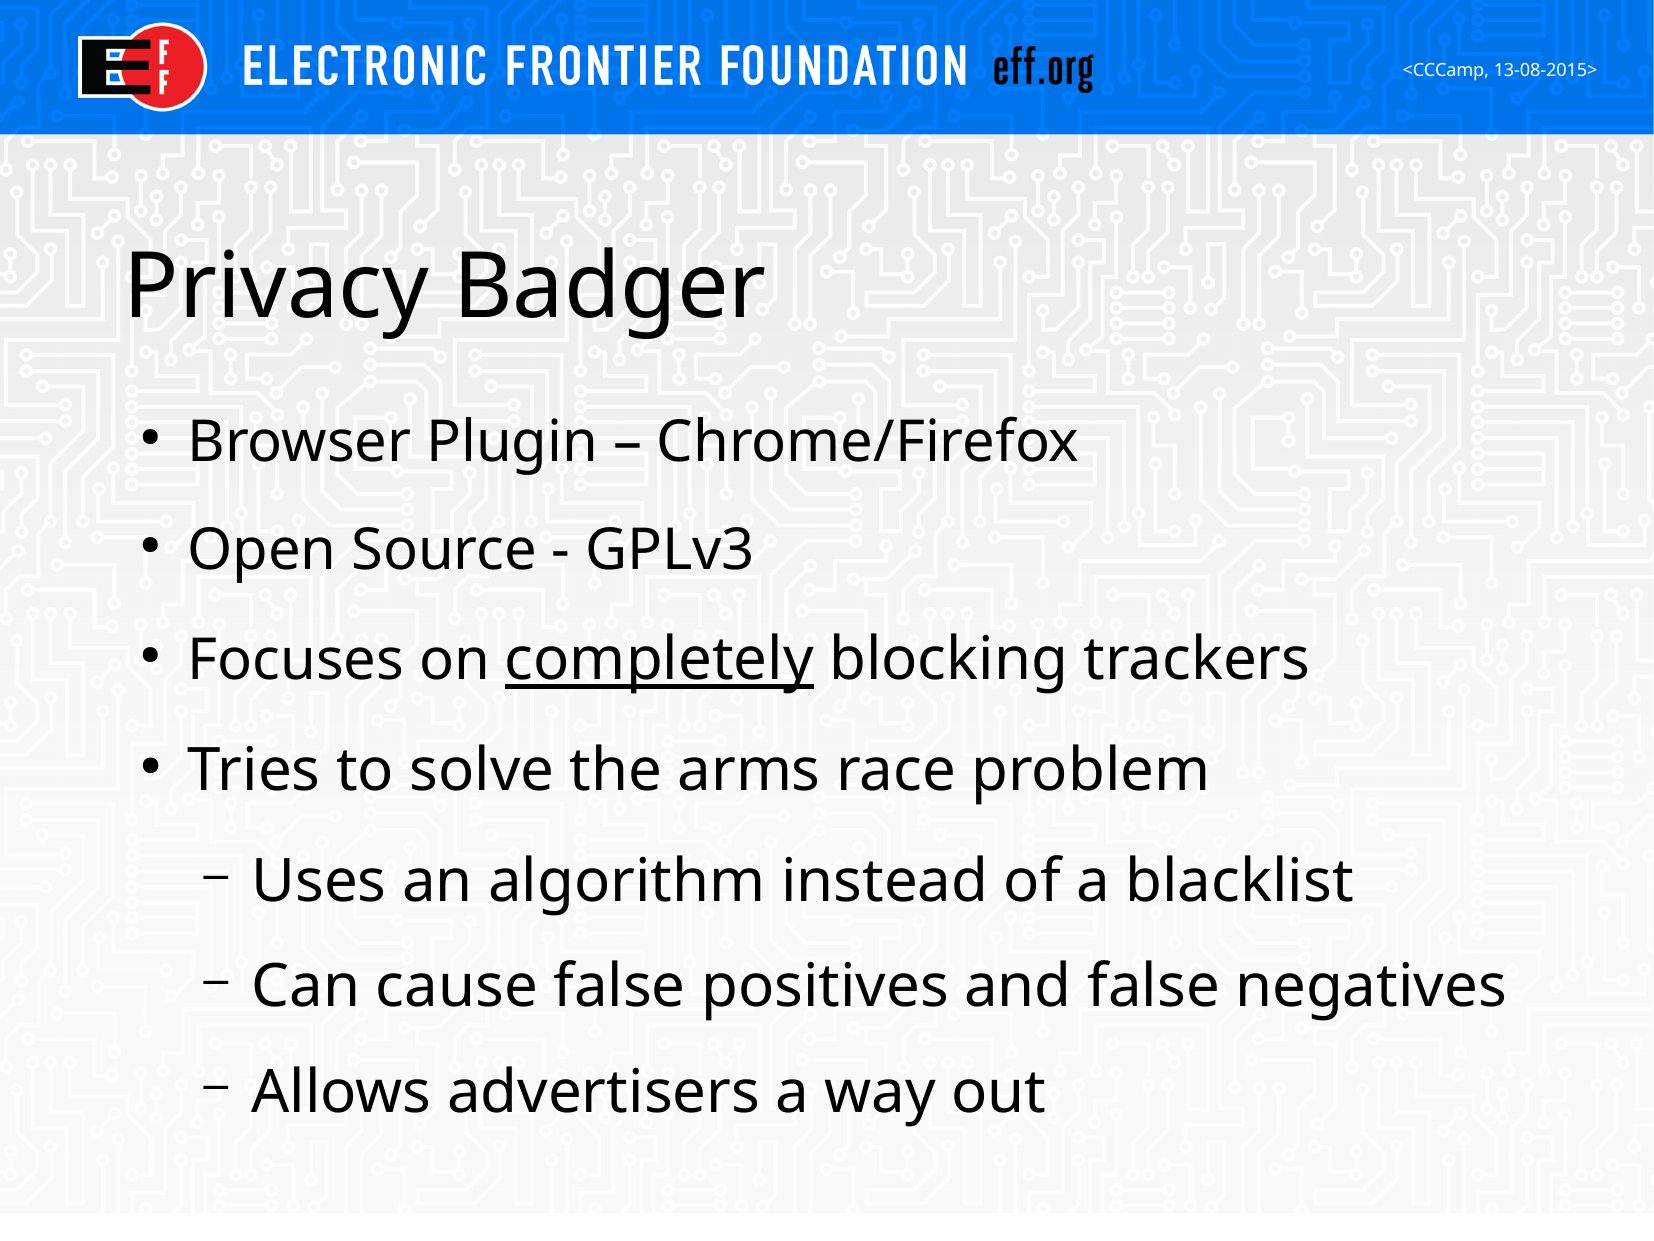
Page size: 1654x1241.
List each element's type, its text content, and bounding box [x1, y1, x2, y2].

list Browser Plugin – Chrome/Firefox Open Source - GPLv3 Focuses on completely blocking trackers Tries to solve the arms race problem Uses an algorithm instead of a blacklist Can cause false positives and false negatives Allows advertisers a way out [124, 399, 1530, 1144]
title Privacy Badger [124, 179, 1530, 386]
picture [0, 0, 1654, 1213]
